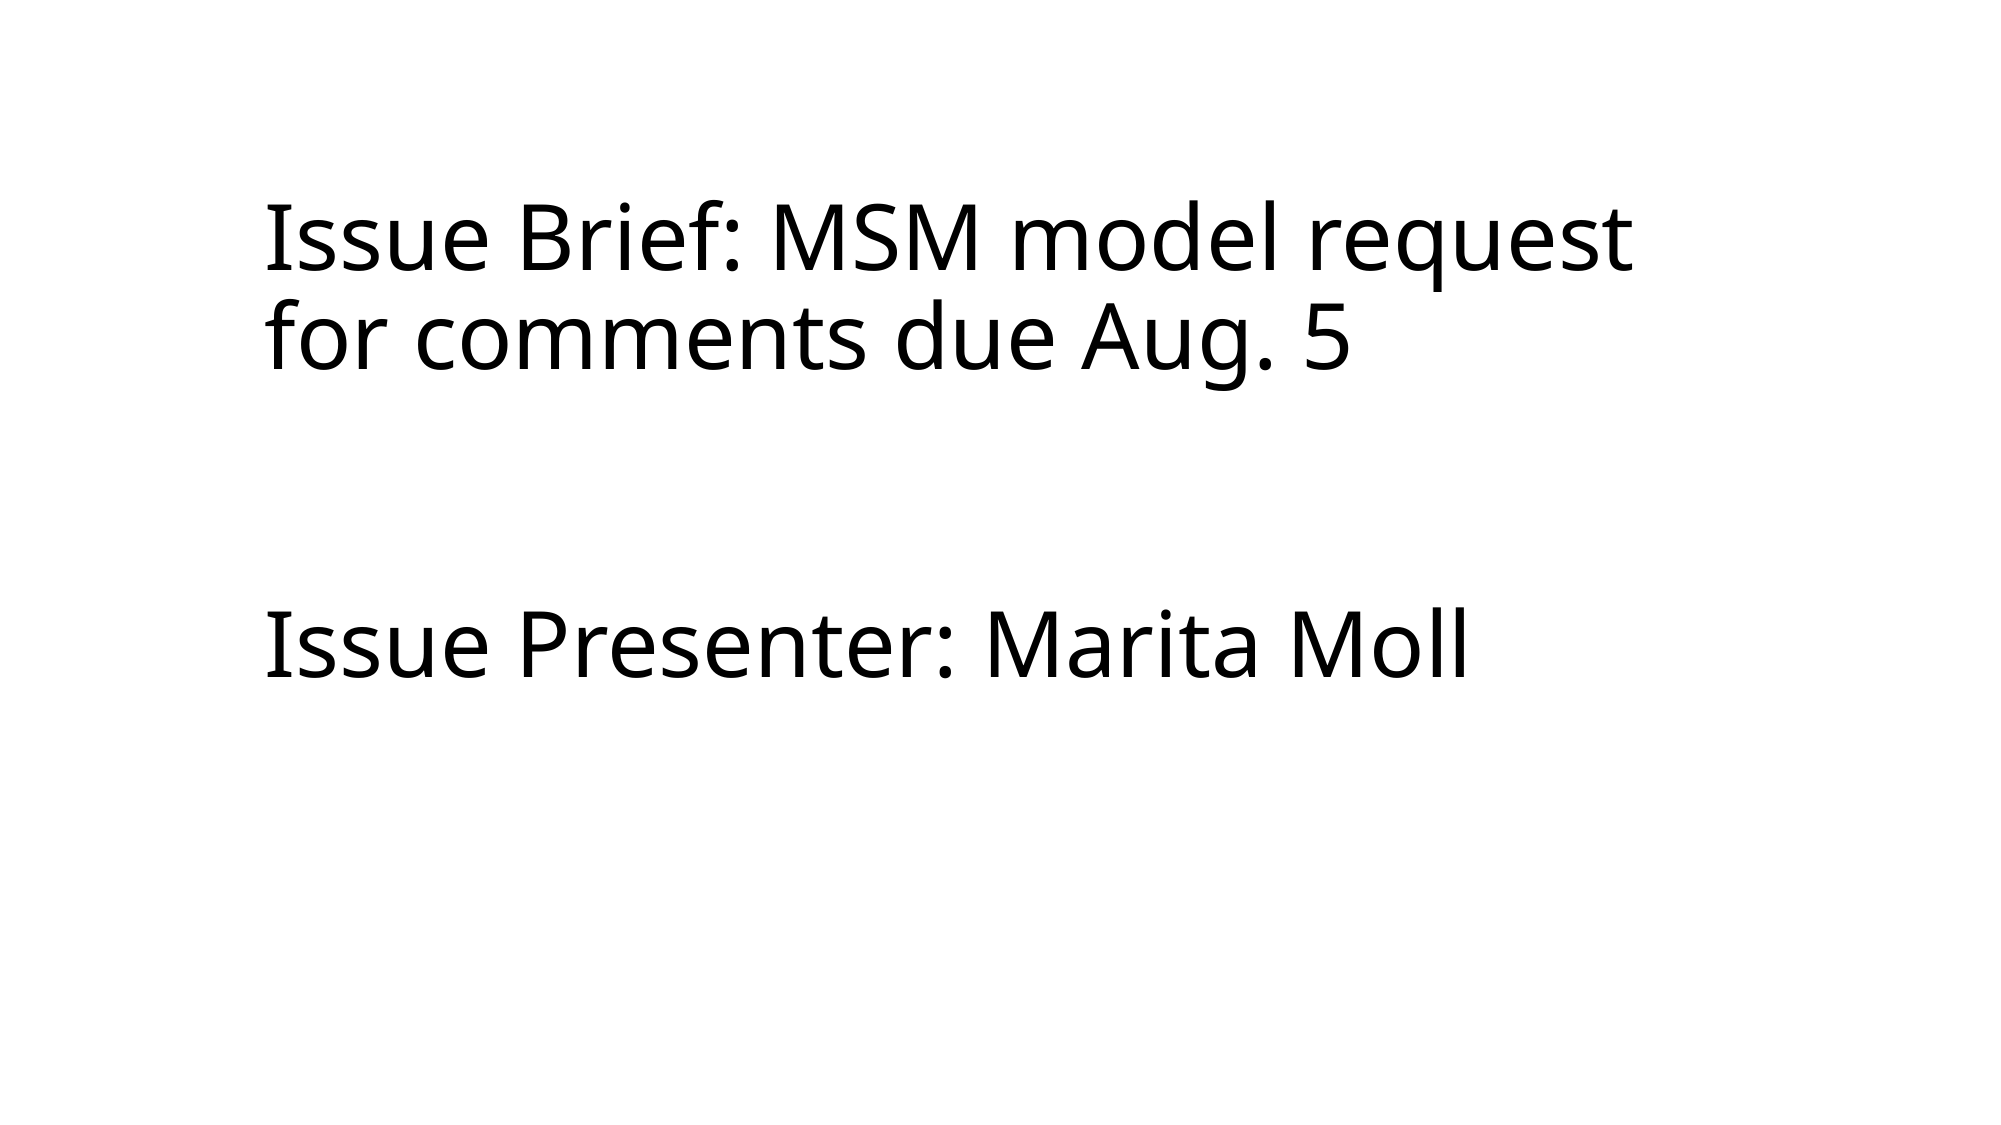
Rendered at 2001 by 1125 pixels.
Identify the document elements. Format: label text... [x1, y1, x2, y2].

subtitle Issue Presenter: Marita Moll [249, 590, 1750, 863]
title Issue Brief: MSM model request for comments due Aug. 5 [249, 184, 1750, 576]
